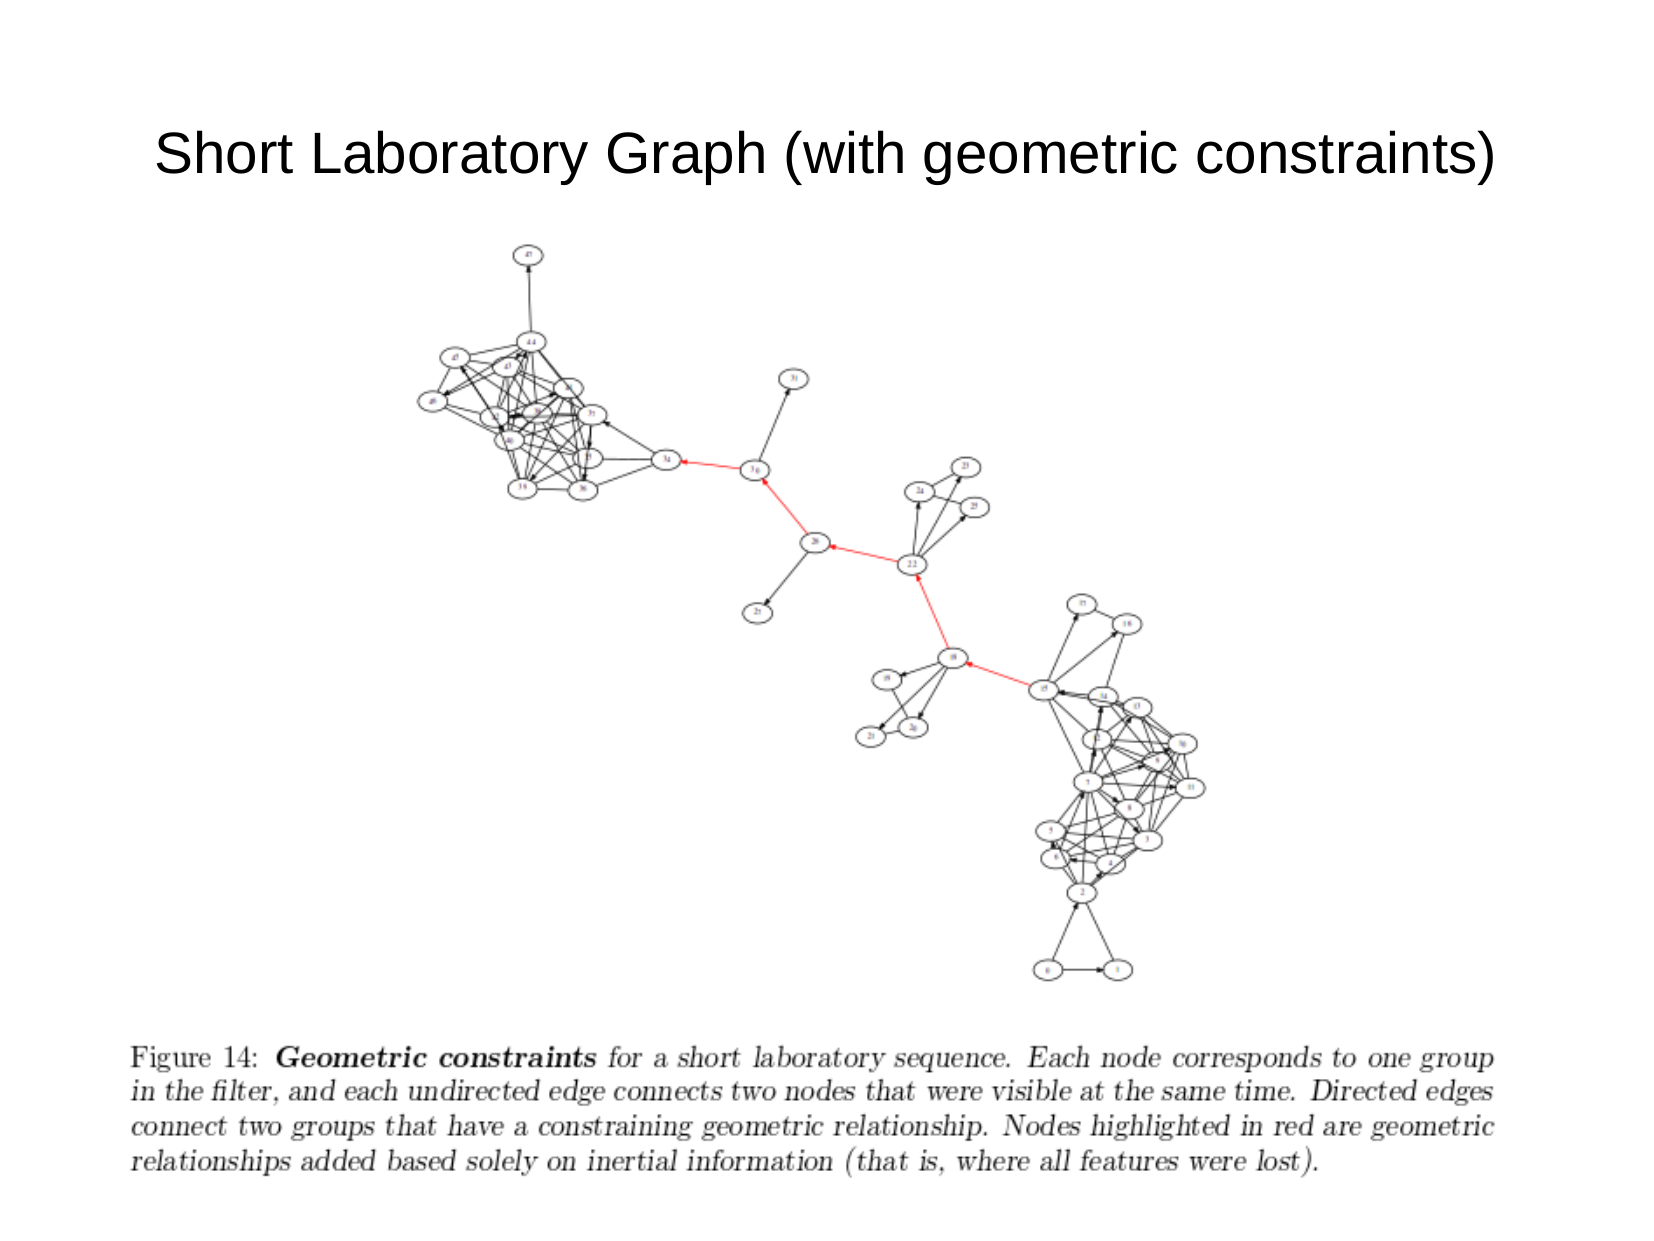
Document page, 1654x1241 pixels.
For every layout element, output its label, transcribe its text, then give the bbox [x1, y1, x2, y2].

title Short Laboratory Graph (with geometric constraints) [82, 49, 1571, 257]
picture [120, 194, 1516, 1186]
